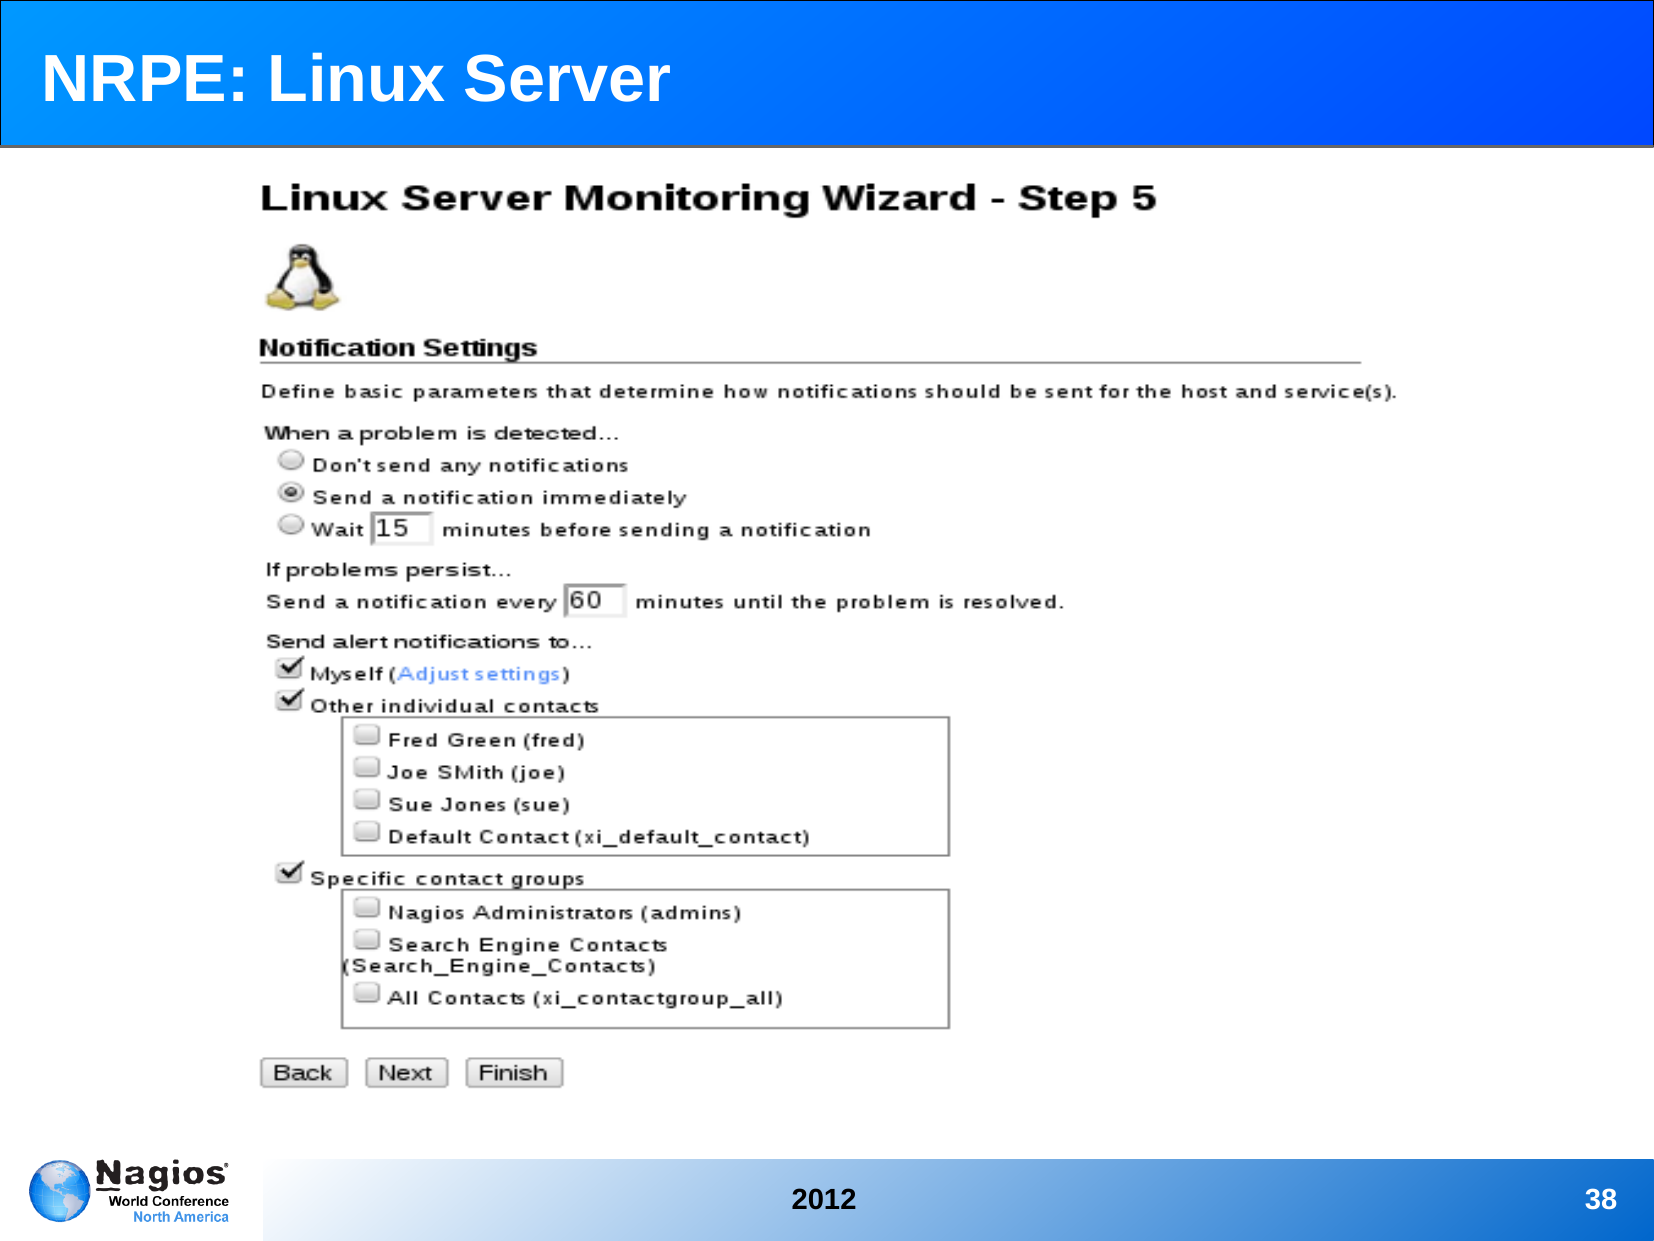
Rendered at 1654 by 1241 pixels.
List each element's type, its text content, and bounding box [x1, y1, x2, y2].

picture [234, 167, 1423, 1111]
title NRPE: Linux Server [41, 36, 1248, 120]
picture [29, 1159, 229, 1235]
